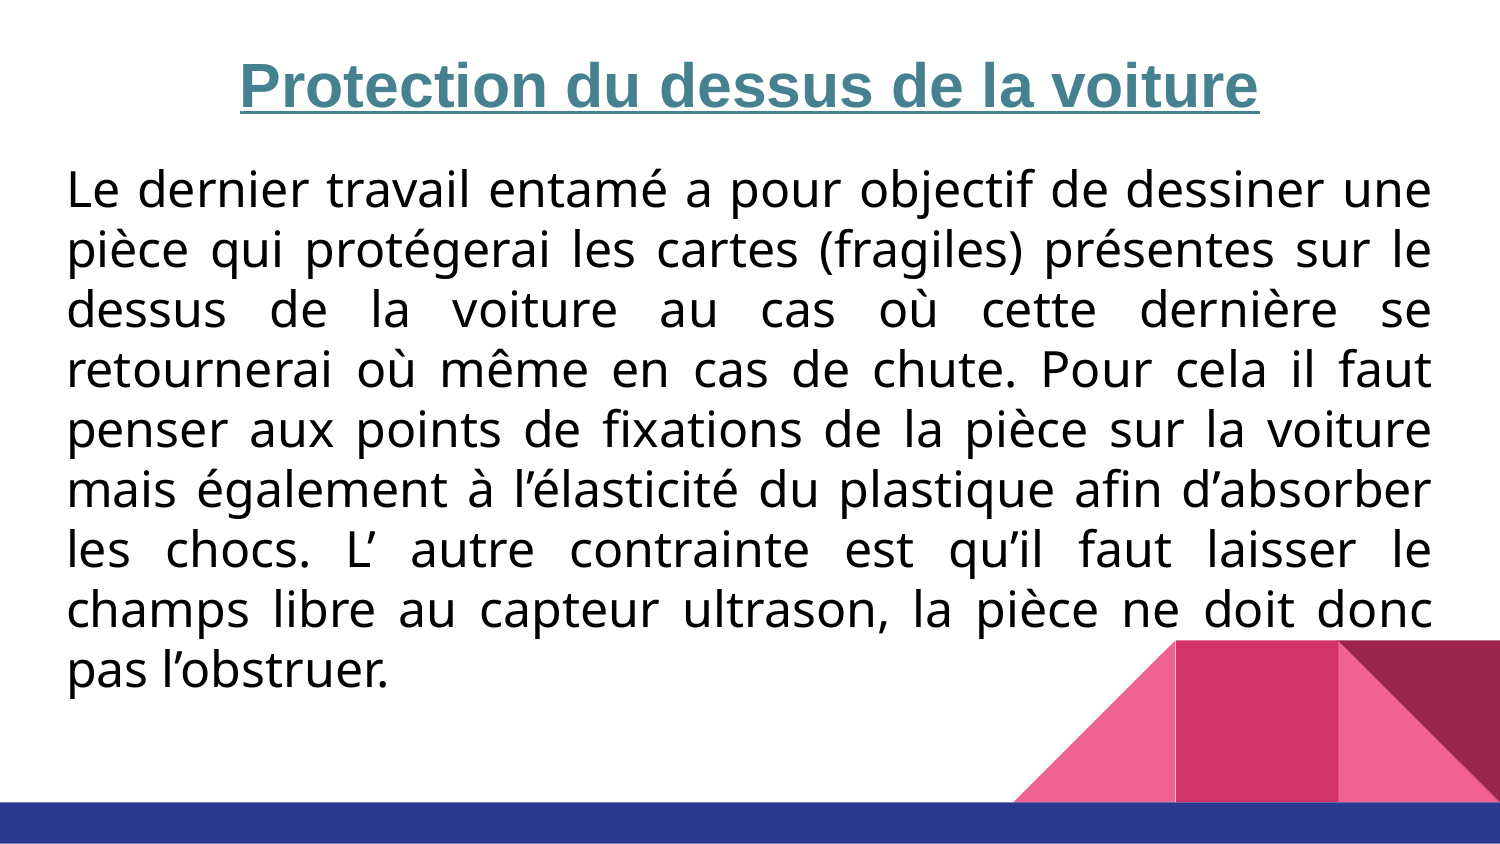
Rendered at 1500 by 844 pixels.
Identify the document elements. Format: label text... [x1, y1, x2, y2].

list Le dernier travail entamé a pour objectif de dessiner une pièce qui protégerai les cartes (fragiles) présentes sur le dessus de la voiture au cas où cette dernière se retournerai où même en cas de chute. Pour cela il faut penser aux points de fixations de la pièce sur la voiture mais également à l’élasticité du plastique afin d’absorber les chocs. L’ autre contrainte est qu’il faut laisser le champs libre au capteur ultrason, la pièce ne doit donc pas l’obstruer. [51, 143, 1449, 642]
text_box Protection du dessus de la voiture [51, 29, 1449, 143]
